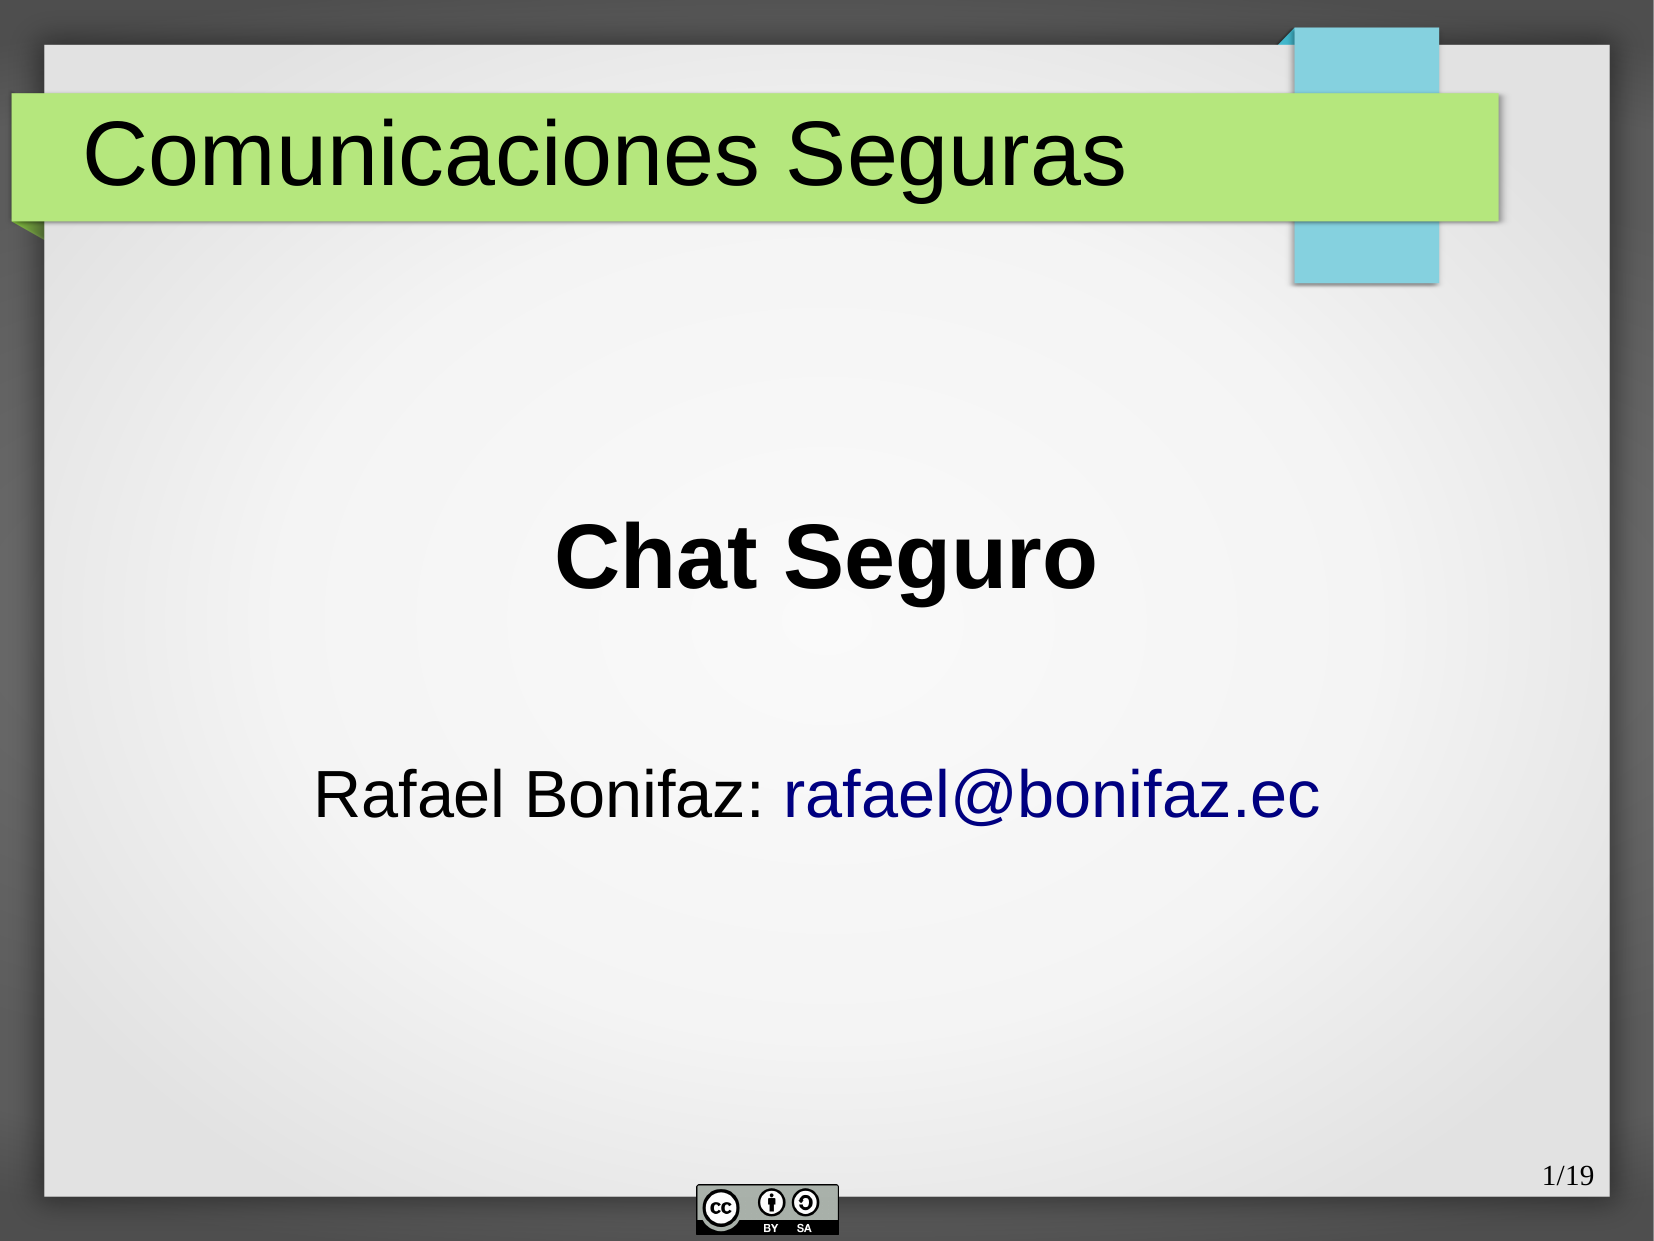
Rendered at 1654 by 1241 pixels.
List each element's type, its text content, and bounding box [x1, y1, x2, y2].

picture [0, 0, 1654, 1241]
title Comunicaciones Seguras [82, 94, 1264, 213]
subtitle Chat Seguro Rafael Bonifaz: rafael@bonifaz.ec [82, 295, 1571, 1015]
